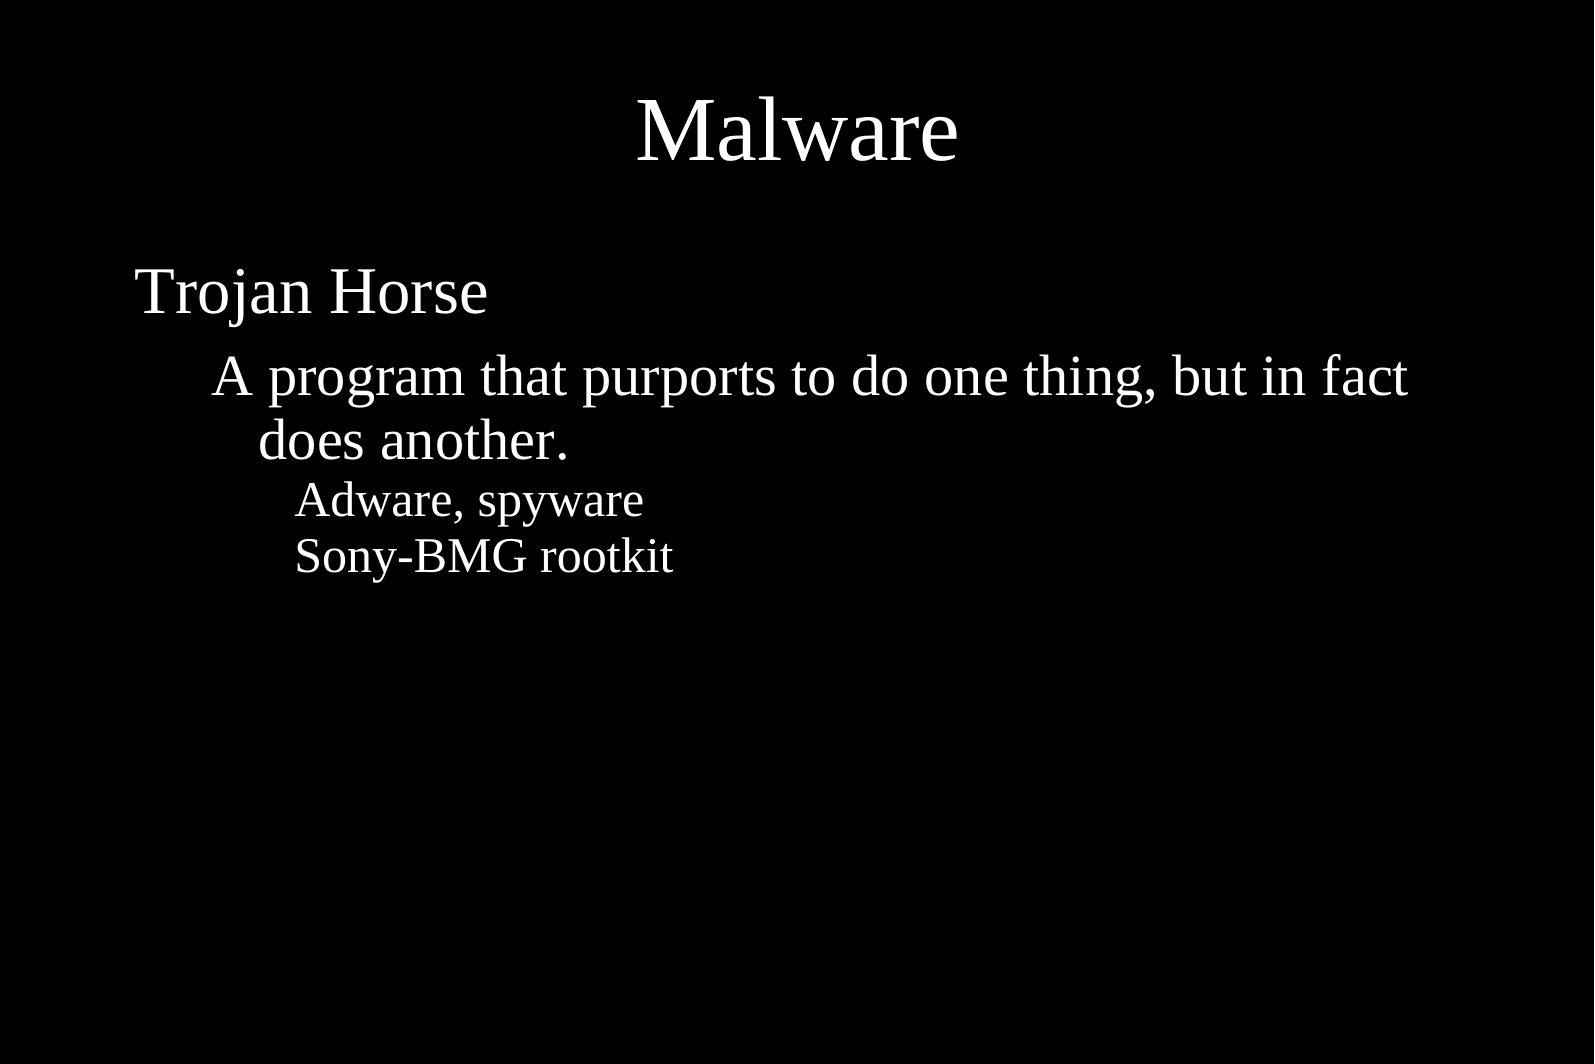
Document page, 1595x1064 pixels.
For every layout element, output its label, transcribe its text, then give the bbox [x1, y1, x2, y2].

list Trojan Horse A program that purports to do one thing, but in fact does another. Adware, spyware Sony-BMG rootkit [117, 254, 1479, 1064]
title Malware [117, 40, 1479, 219]
